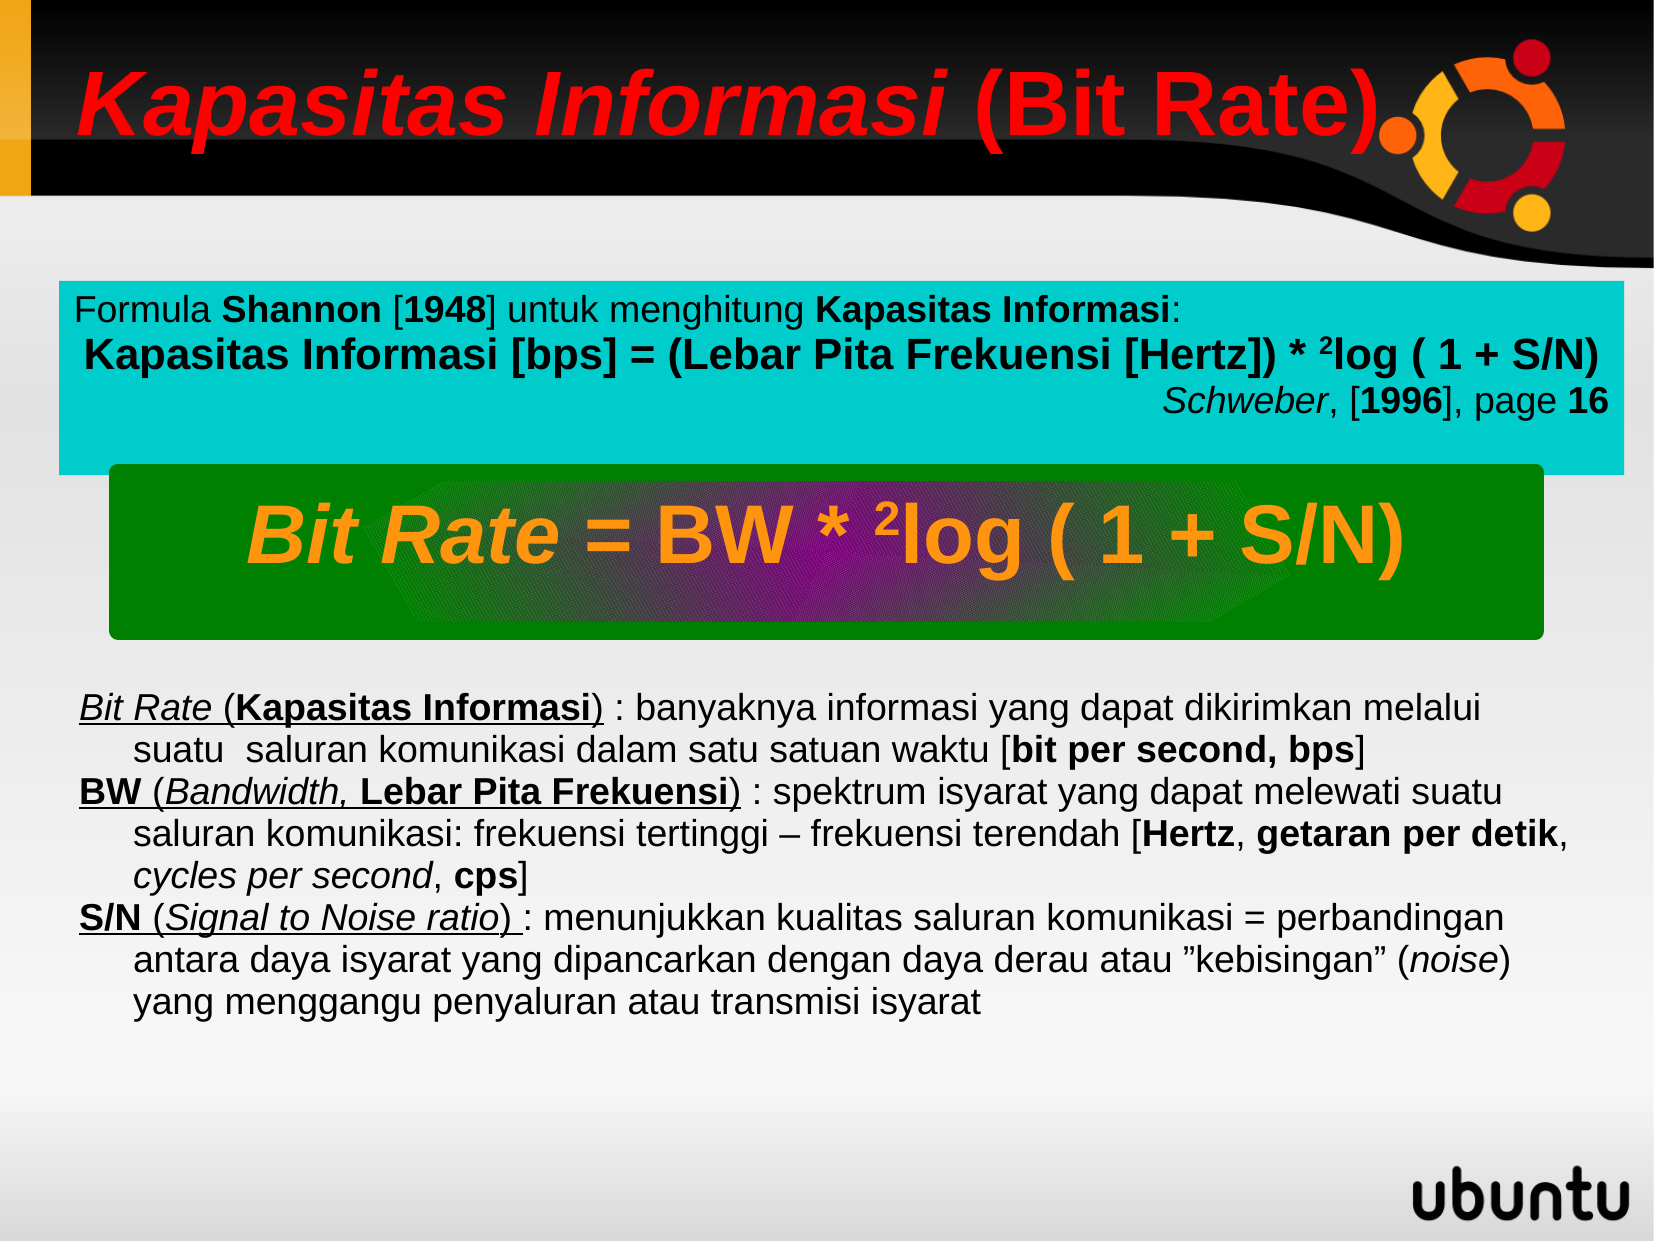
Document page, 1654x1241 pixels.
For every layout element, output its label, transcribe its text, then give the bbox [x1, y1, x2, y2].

text_box [118, 640, 1536, 646]
text_box Bit Rate = BW * 2log ( 1 + S/N) [118, 472, 1536, 631]
text_box Bit Rate (Kapasitas Informasi) : banyaknya informasi yang dapat dikirimkan melalui suatu saluran komunikasi dalam satu satuan waktu [bit per second, bps] BW (Bandwidth, Lebar Pita Frekuensi) : spektrum isyarat yang dapat melewati suatu saluran komunikasi: frekuensi tertinggi – frekuensi terendah [Hertz, getaran per detik, cycles per second, cps] S/N (Signal to Noise ratio) : menunjukkan kualitas saluran komunikasi = perbandingan antara daya isyarat yang dipancarkan dengan daya derau atau ”kebisingan” (noise) yang menggangu penyaluran atau transmisi isyarat [59, 679, 1595, 1146]
text_box Formula Shannon [1948] untuk menghitung Kapasitas Informasi: Kapasitas Informasi [bps] = (Lebar Pita Frekuensi [Hertz]) * 2log ( 1 + S/N) Schweber, [1996], page 16 [59, 280, 1625, 476]
picture [0, 0, 1654, 1241]
title Kapasitas Informasi (Bit Rate) [76, 7, 1565, 200]
